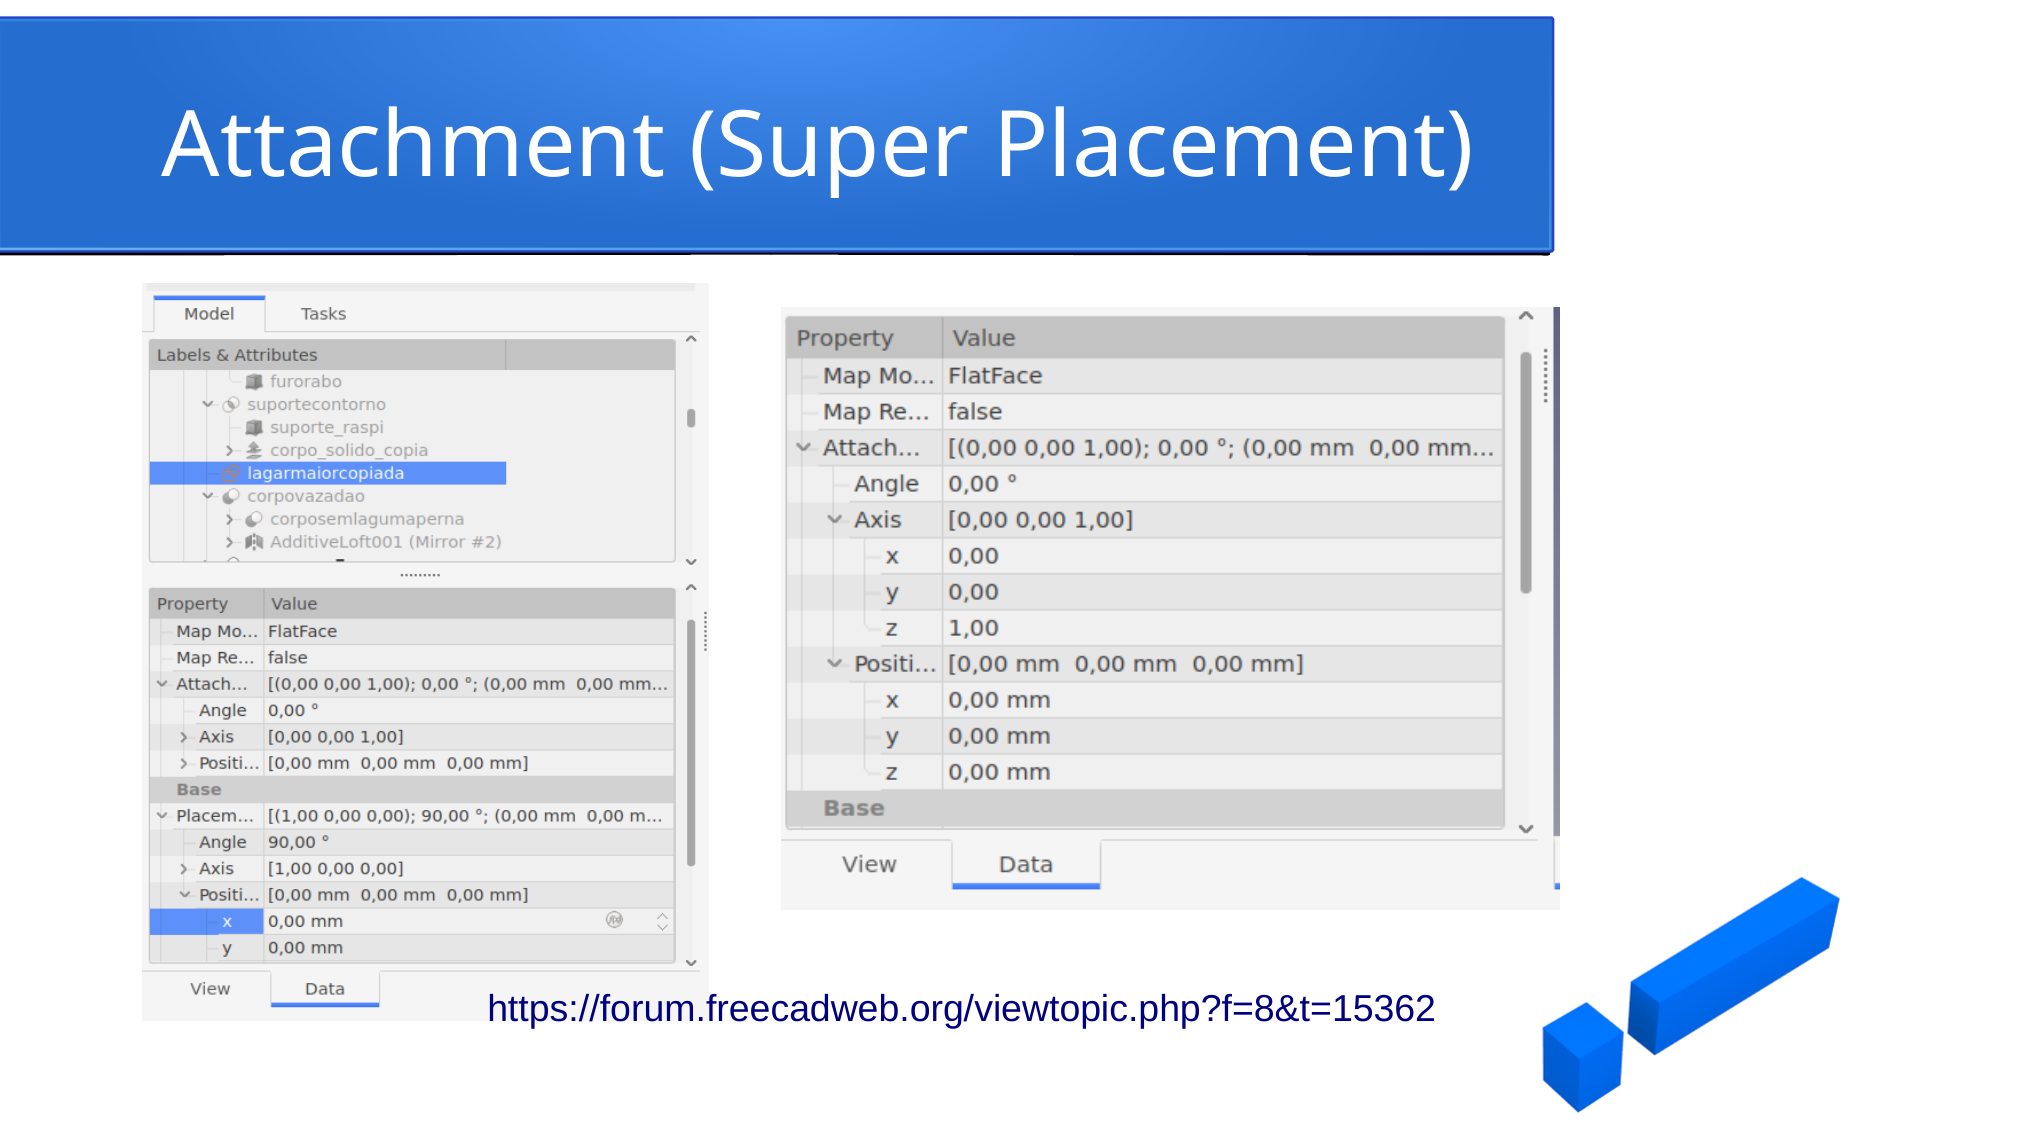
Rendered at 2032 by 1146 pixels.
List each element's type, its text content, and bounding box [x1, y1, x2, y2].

text_box https://forum.freecadweb.org/viewtopic.php?f=8&t=15362 [472, 980, 1678, 1038]
title Attachment (Super Placement) [101, 28, 1536, 255]
picture [781, 307, 2032, 1143]
picture [142, 283, 709, 1021]
